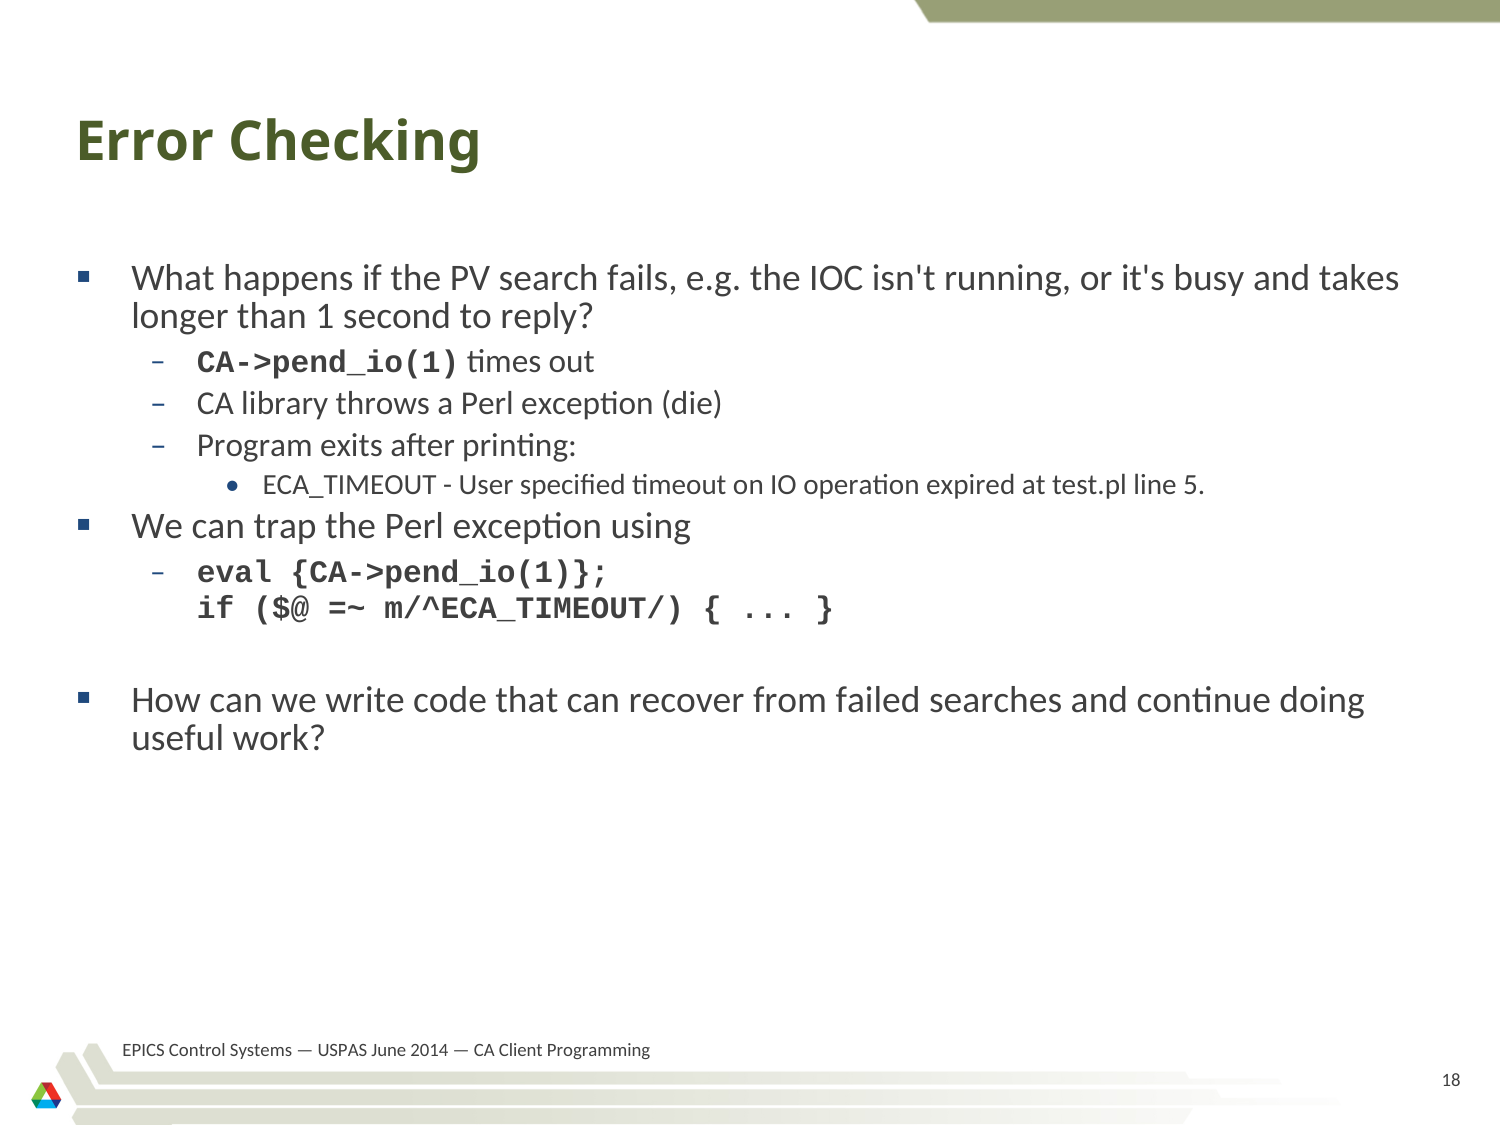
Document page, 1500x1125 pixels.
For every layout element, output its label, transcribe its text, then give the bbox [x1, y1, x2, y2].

list What happens if the PV search fails, e.g. the IOC isn't running, or it's busy and takes longer than 1 second to reply? CA->pend_io(1) times out CA library throws a Perl exception (die) Program exits after printing: ECA_TIMEOUT - User specified timeout on IO operation expired at test.pl line 5. We can trap the Perl exception using eval {CA->pend_io(1)}; if ($@ =~ m/^ECA_TIMEOUT/) { ... } How can we write code that can recover from failed searches and continue doing useful work? [75, 262, 1426, 916]
title Error Checking [75, 45, 1426, 233]
picture [0, 0, 1500, 24]
picture [0, 1037, 1500, 1125]
